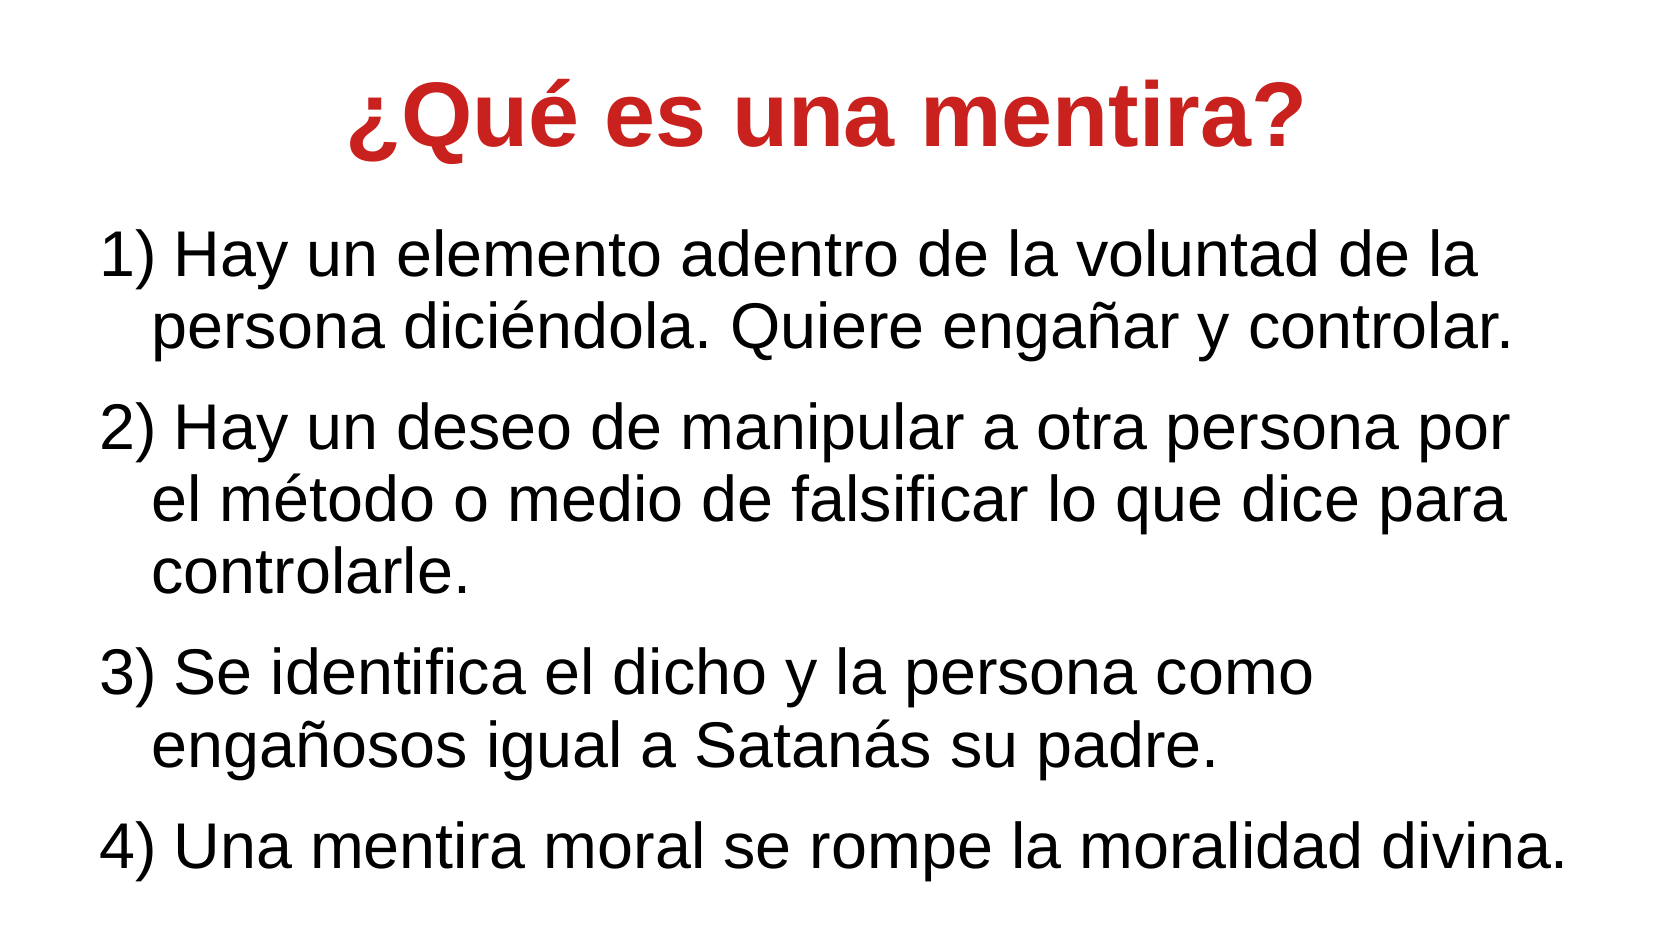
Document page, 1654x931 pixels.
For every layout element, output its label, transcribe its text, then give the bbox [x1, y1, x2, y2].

title ¿Qué es una mentira? [82, 37, 1571, 193]
list Hay un elemento adentro de la voluntad de la persona diciéndola. Quiere engañar y controlar. Hay un deseo de manipular a otra persona por el método o medio de falsificar lo que dice para controlarle. Se identifica el dicho y la persona como engañosos igual a Satanás su padre. Una mentira moral se rompe la moralidad divina. [82, 217, 1571, 931]
